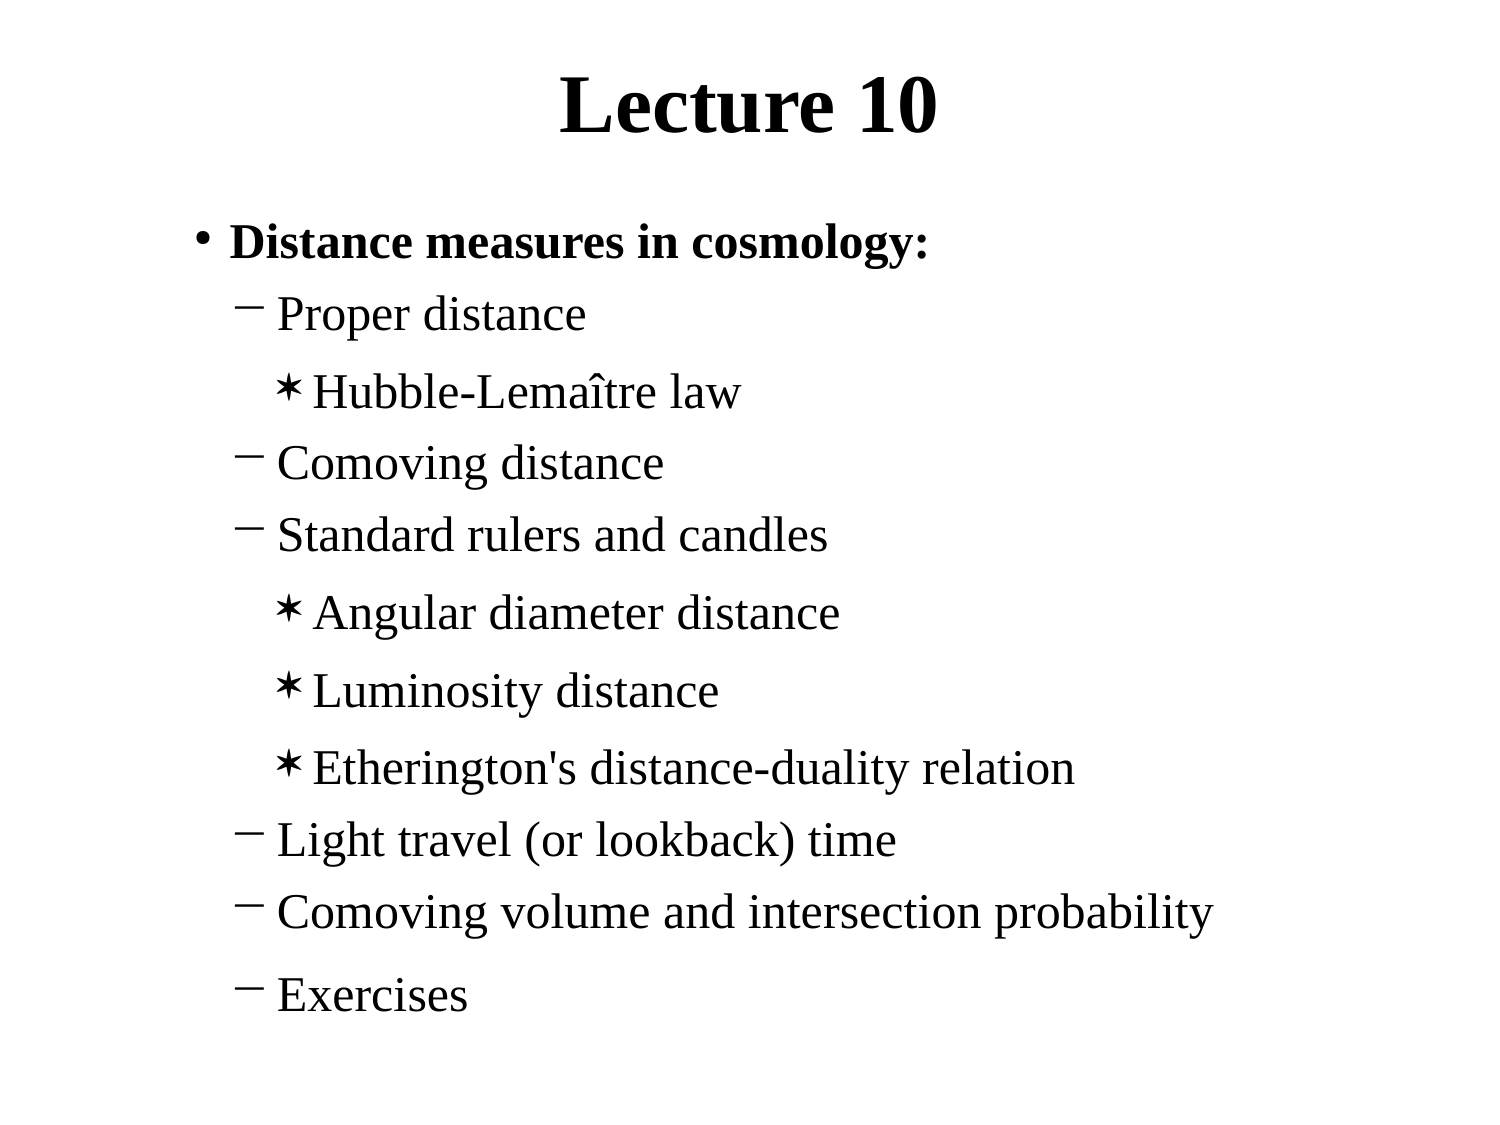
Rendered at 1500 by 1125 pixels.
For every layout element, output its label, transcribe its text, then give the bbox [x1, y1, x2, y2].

list Distance measures in cosmology: Proper distance Hubble-Lemaître law Comoving distance Standard rulers and candles Angular diameter distance Luminosity distance Etherington's distance-duality relation Light travel (or lookback) time Comoving volume and intersection probability Exercises [179, 201, 1342, 1024]
title Lecture 10 [75, 39, 1425, 160]
